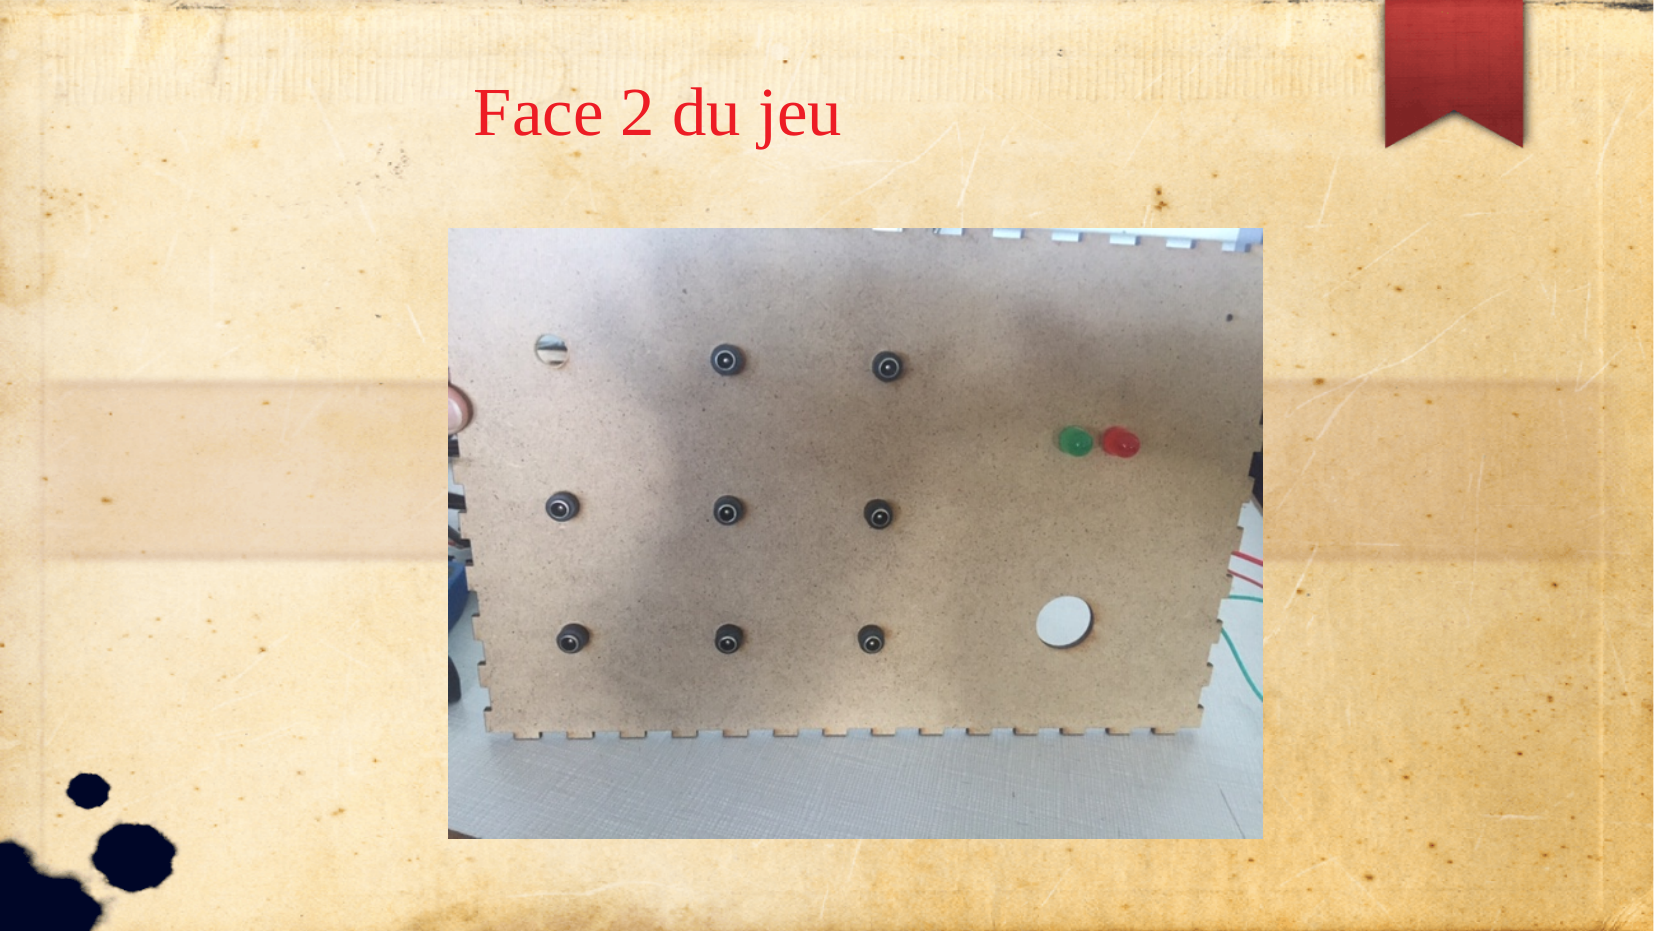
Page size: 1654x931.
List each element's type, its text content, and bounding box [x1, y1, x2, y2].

picture [0, 0, 1654, 931]
title Face 2 du jeu [82, 35, 1235, 189]
